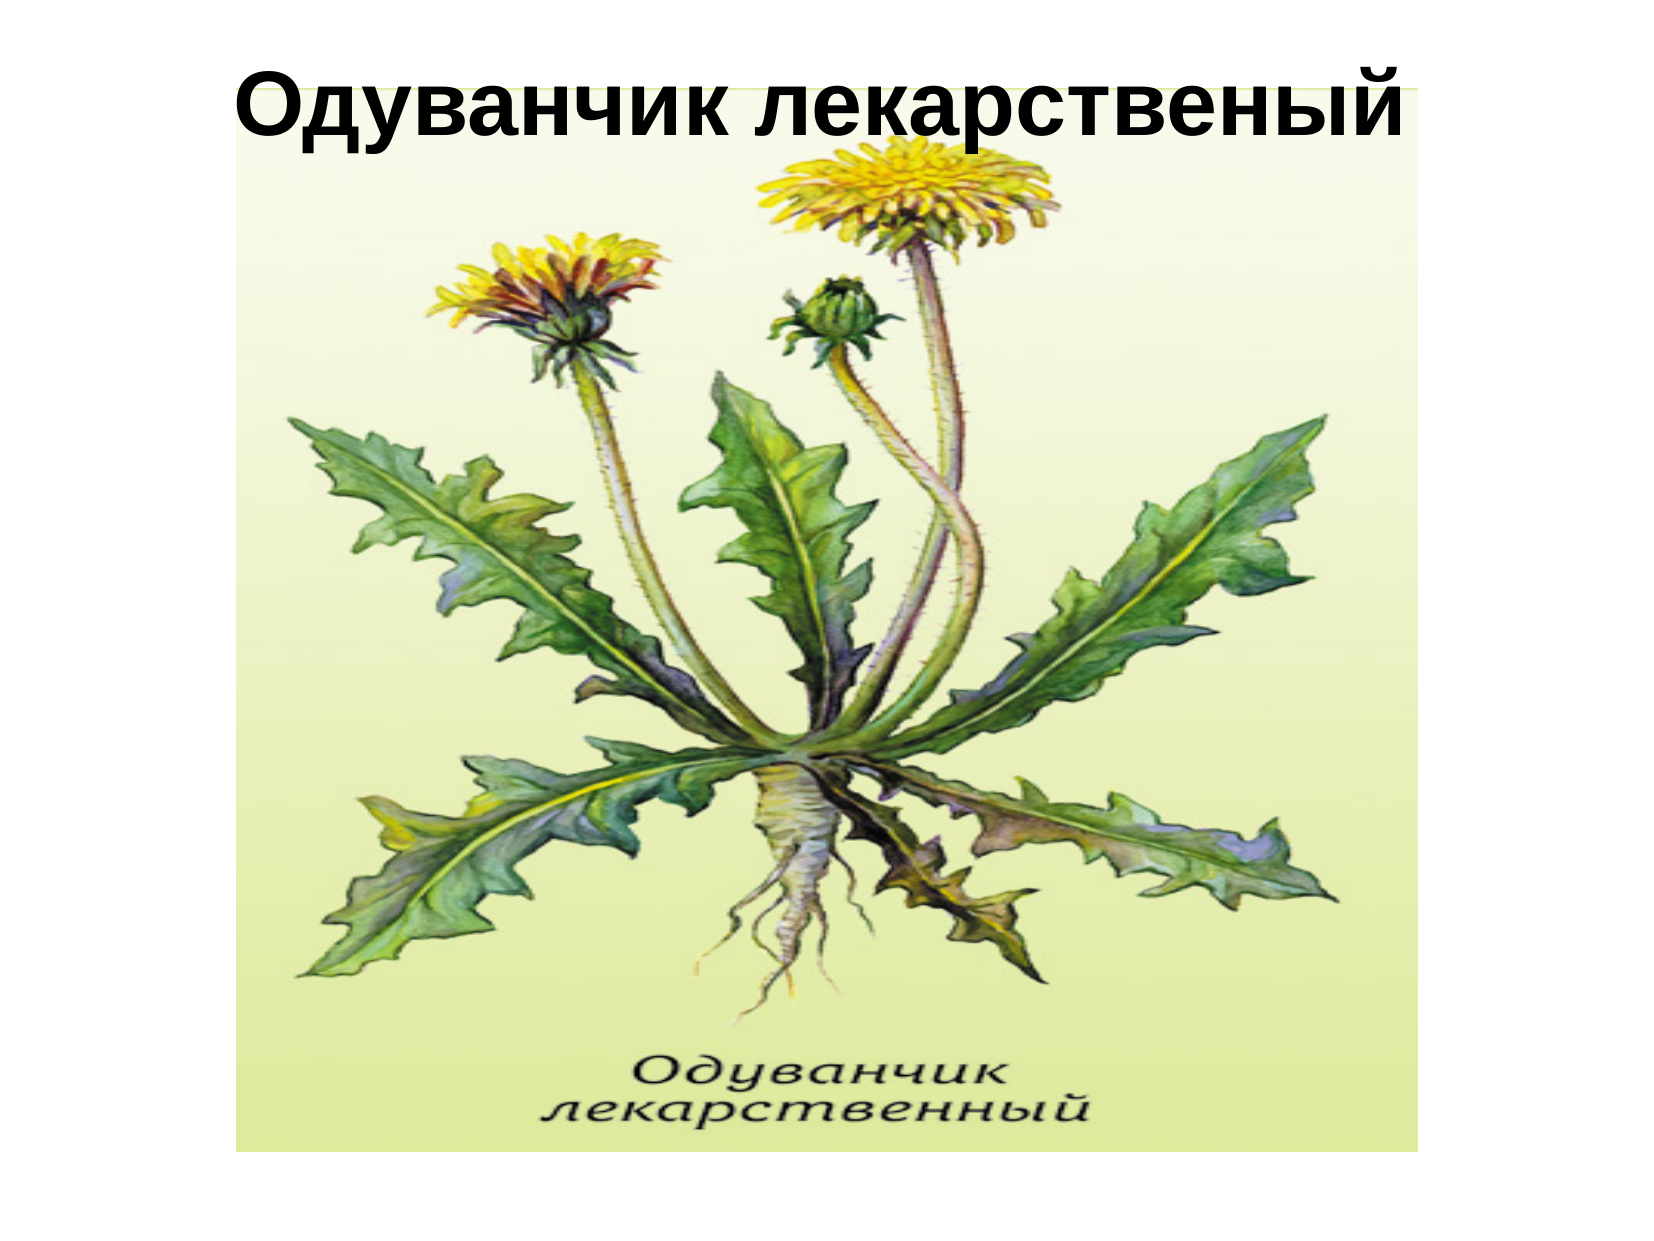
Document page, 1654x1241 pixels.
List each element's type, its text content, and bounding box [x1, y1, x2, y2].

picture [236, 208, 1418, 1152]
title Одуванчик лекарственый [76, 0, 1565, 208]
